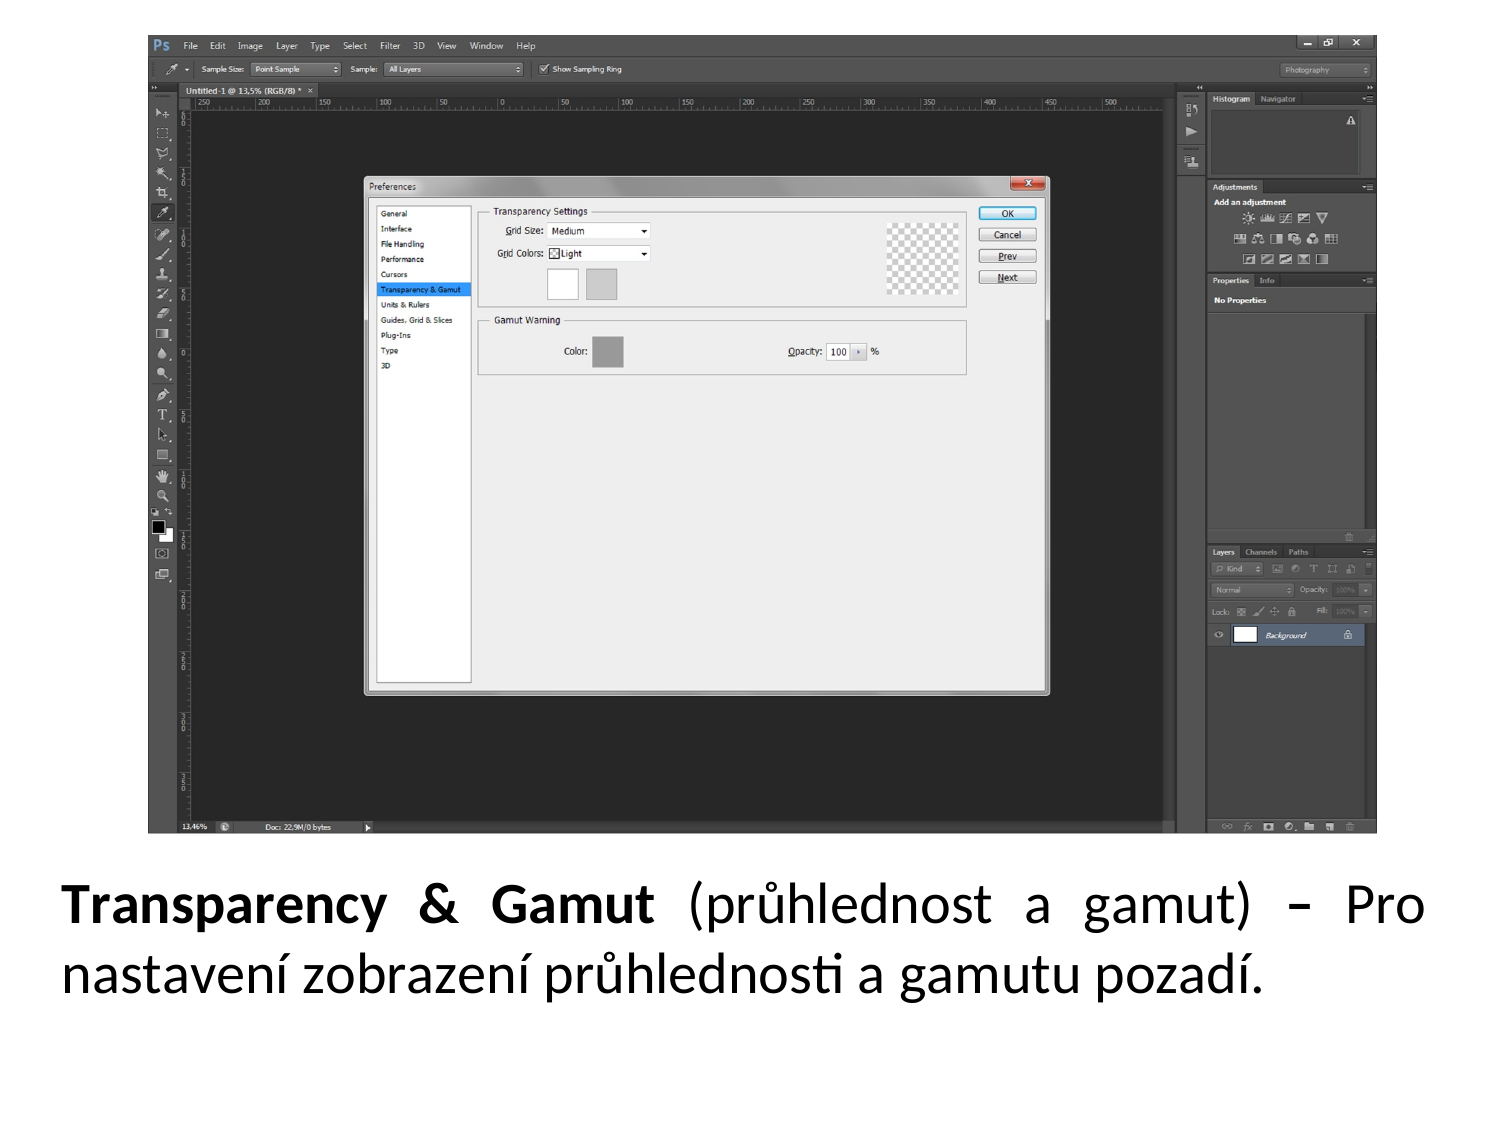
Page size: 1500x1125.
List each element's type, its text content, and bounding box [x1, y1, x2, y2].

text_box Transparency & Gamut (průhlednost a gamut) – Pro nastavení zobrazení průhlednosti a gamutu pozadí. [46, 857, 1442, 1014]
picture [148, 35, 1377, 834]
